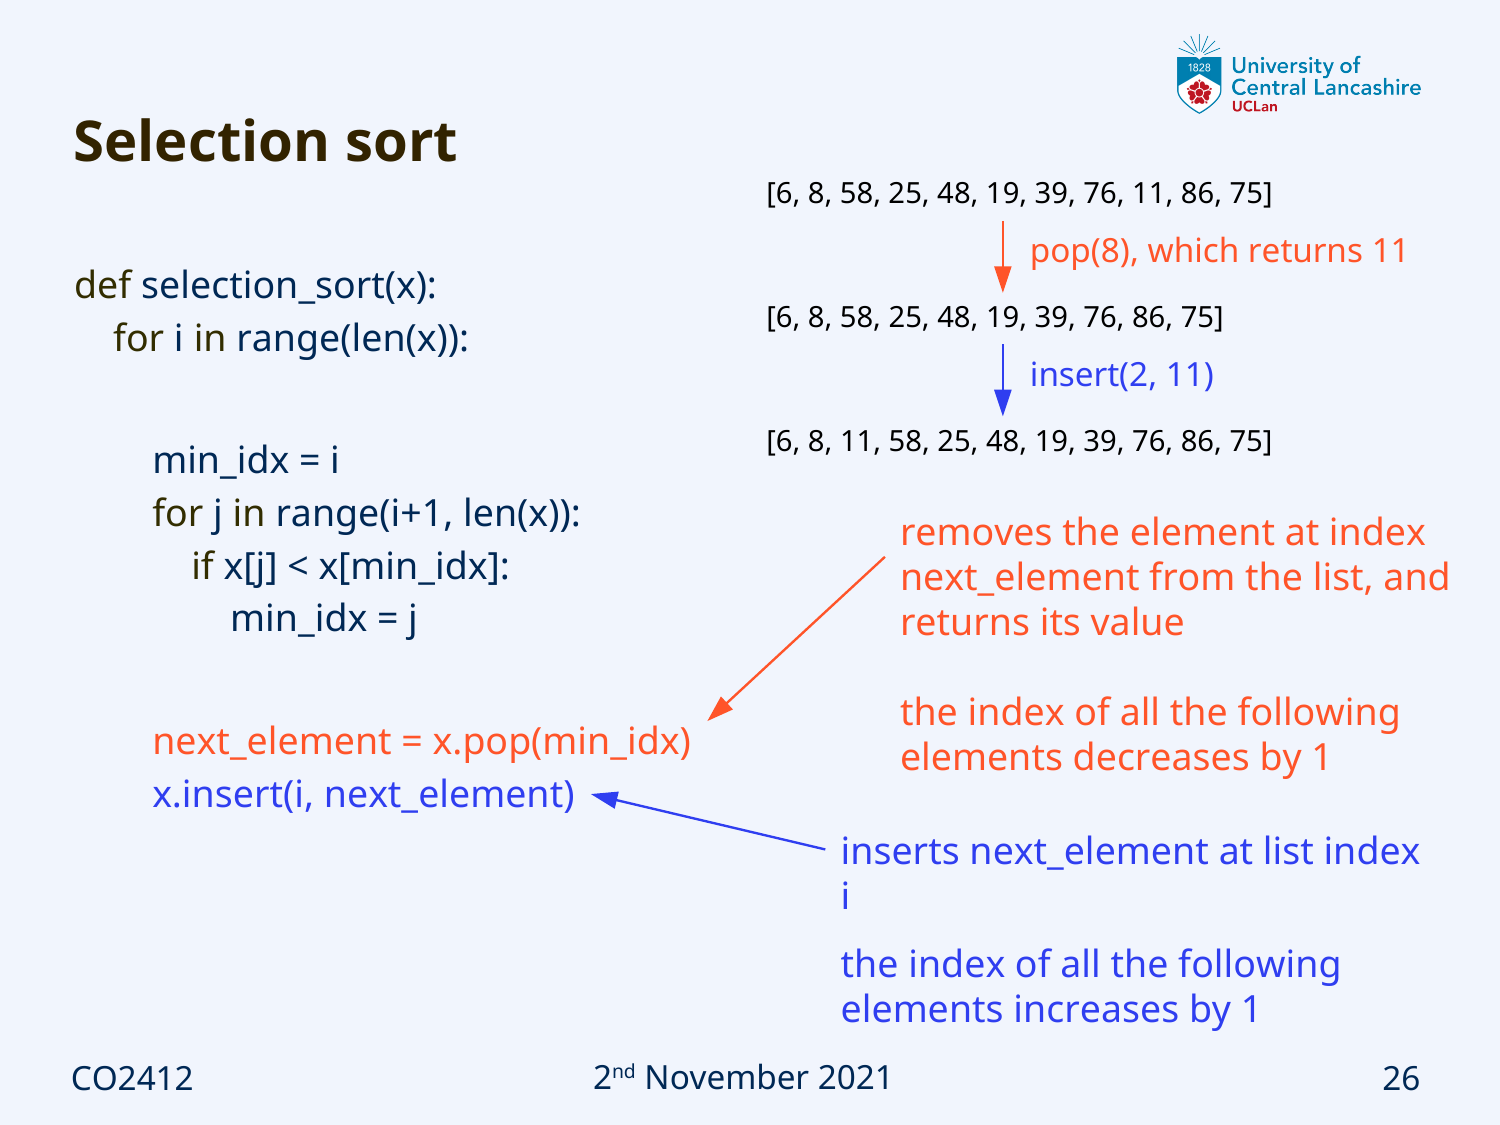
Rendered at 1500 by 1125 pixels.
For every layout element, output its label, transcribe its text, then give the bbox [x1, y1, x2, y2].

text_box [6, 8, 58, 25, 48, 19, 39, 76, 11, 86, 75] [751, 167, 1300, 218]
picture [1177, 34, 1421, 93]
text_box removes the element at index next_element from the list, and returns its value the index of all the following elements decreases by 1 [885, 500, 1500, 786]
title Selection sort [58, 93, 1475, 186]
text_box inserts next_element at list index i the index of all the following elements increases by 1 [825, 820, 1444, 993]
text_box [6, 8, 11, 58, 25, 48, 19, 39, 76, 86, 75] [751, 415, 1300, 466]
text_box def selection_sort(x): for i in range(len(x)): min_idx = i for j in range(i+1, len(x)): if x[j] < x[min_idx]: min_idx = j next_element = x.pop(min_idx) x.insert(i, next_element) [59, 246, 776, 858]
text_box pop(8), which returns 11 [1015, 221, 1474, 277]
text_box [6, 8, 58, 25, 48, 19, 39, 76, 86, 75] [751, 291, 1300, 342]
text_box insert(2, 11) [1015, 345, 1474, 401]
